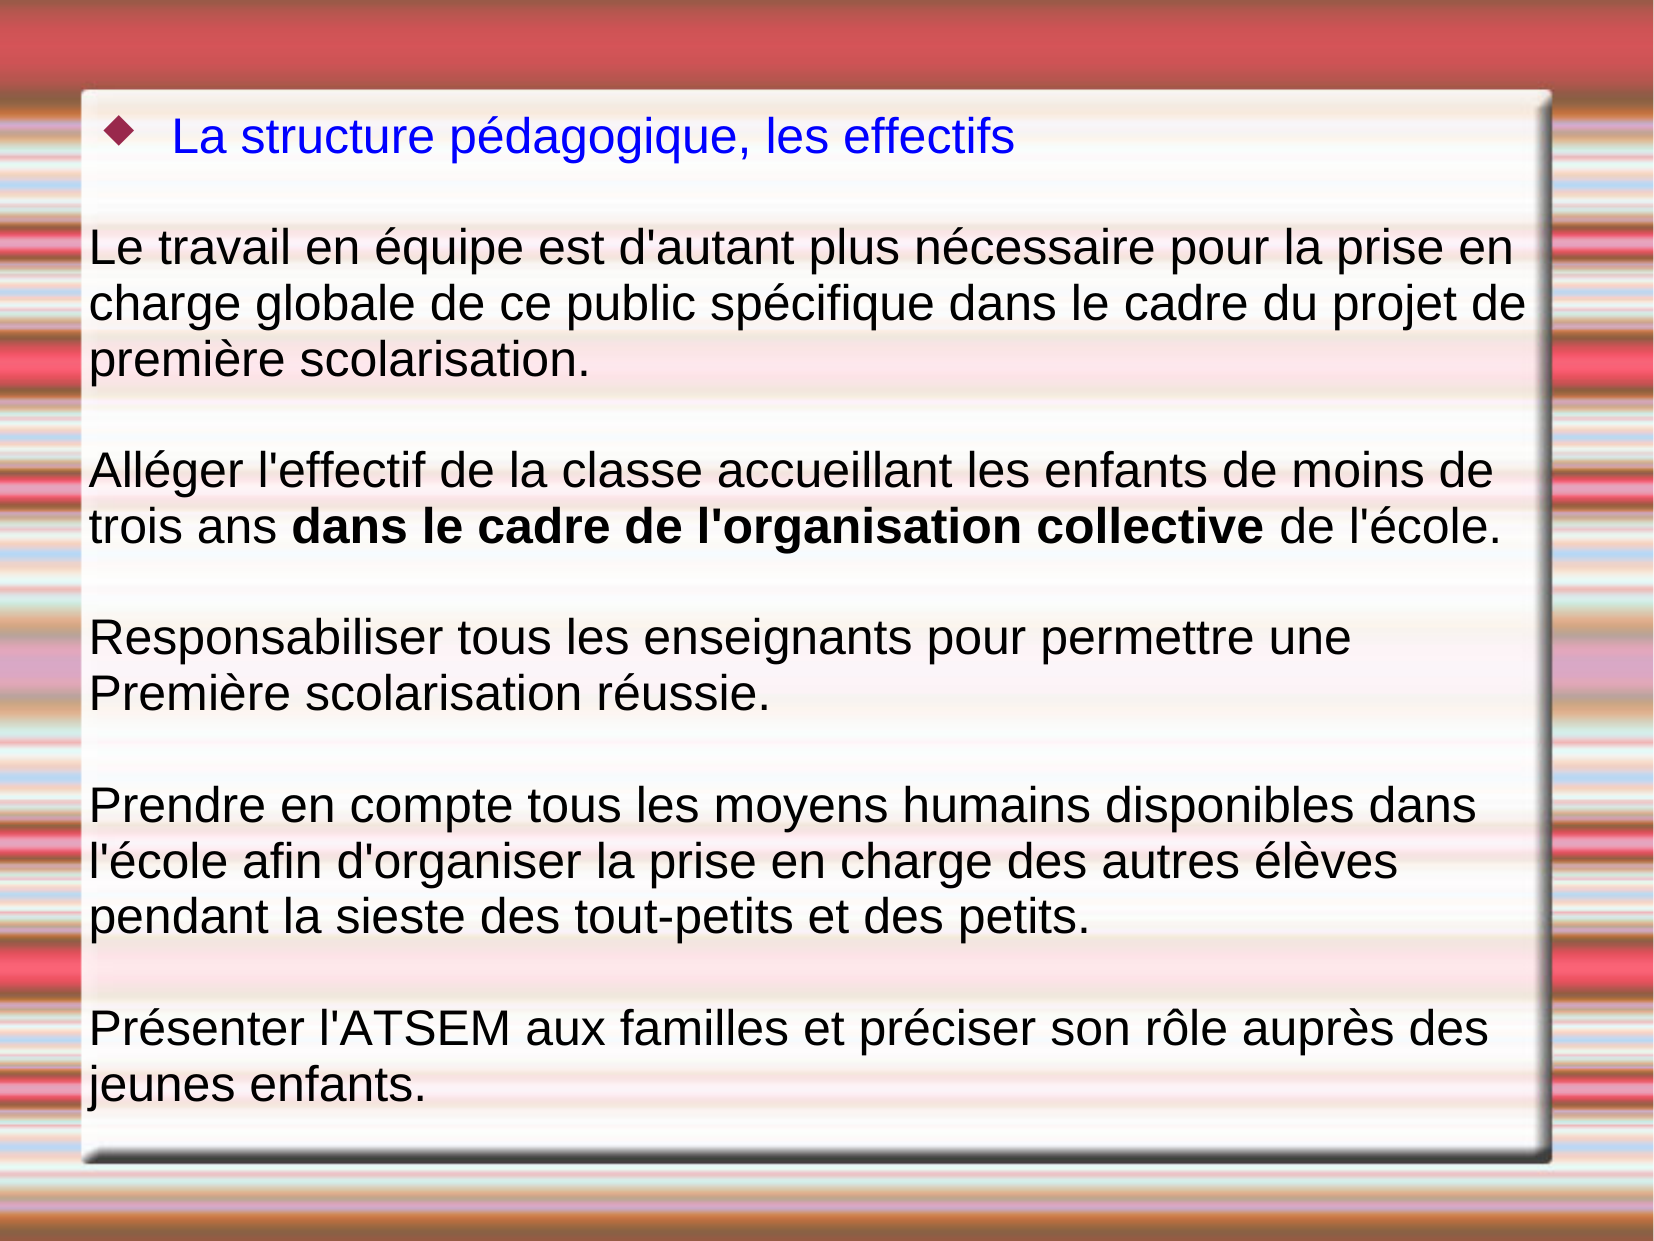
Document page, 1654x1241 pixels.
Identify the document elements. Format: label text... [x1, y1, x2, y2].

picture [0, 0, 1654, 1241]
list La structure pédagogique, les effectifs Le travail en équipe est d'autant plus nécessaire pour la prise en charge globale de ce public spécifique dans le cadre du projet de première scolarisation. Alléger l'effectif de la classe accueillant les enfants de moins de trois ans dans le cadre de l'organisation collective de l'école. Responsabiliser tous les enseignants pour permettre une Première scolarisation réussie. Prendre en compte tous les moyens humains disponibles dans l'école afin d'organiser la prise en charge des autres élèves pendant la sieste des tout-petits et des petits. Présenter l'ATSEM aux familles et préciser son rôle auprès des jeunes enfants. [88, 80, 1536, 1241]
